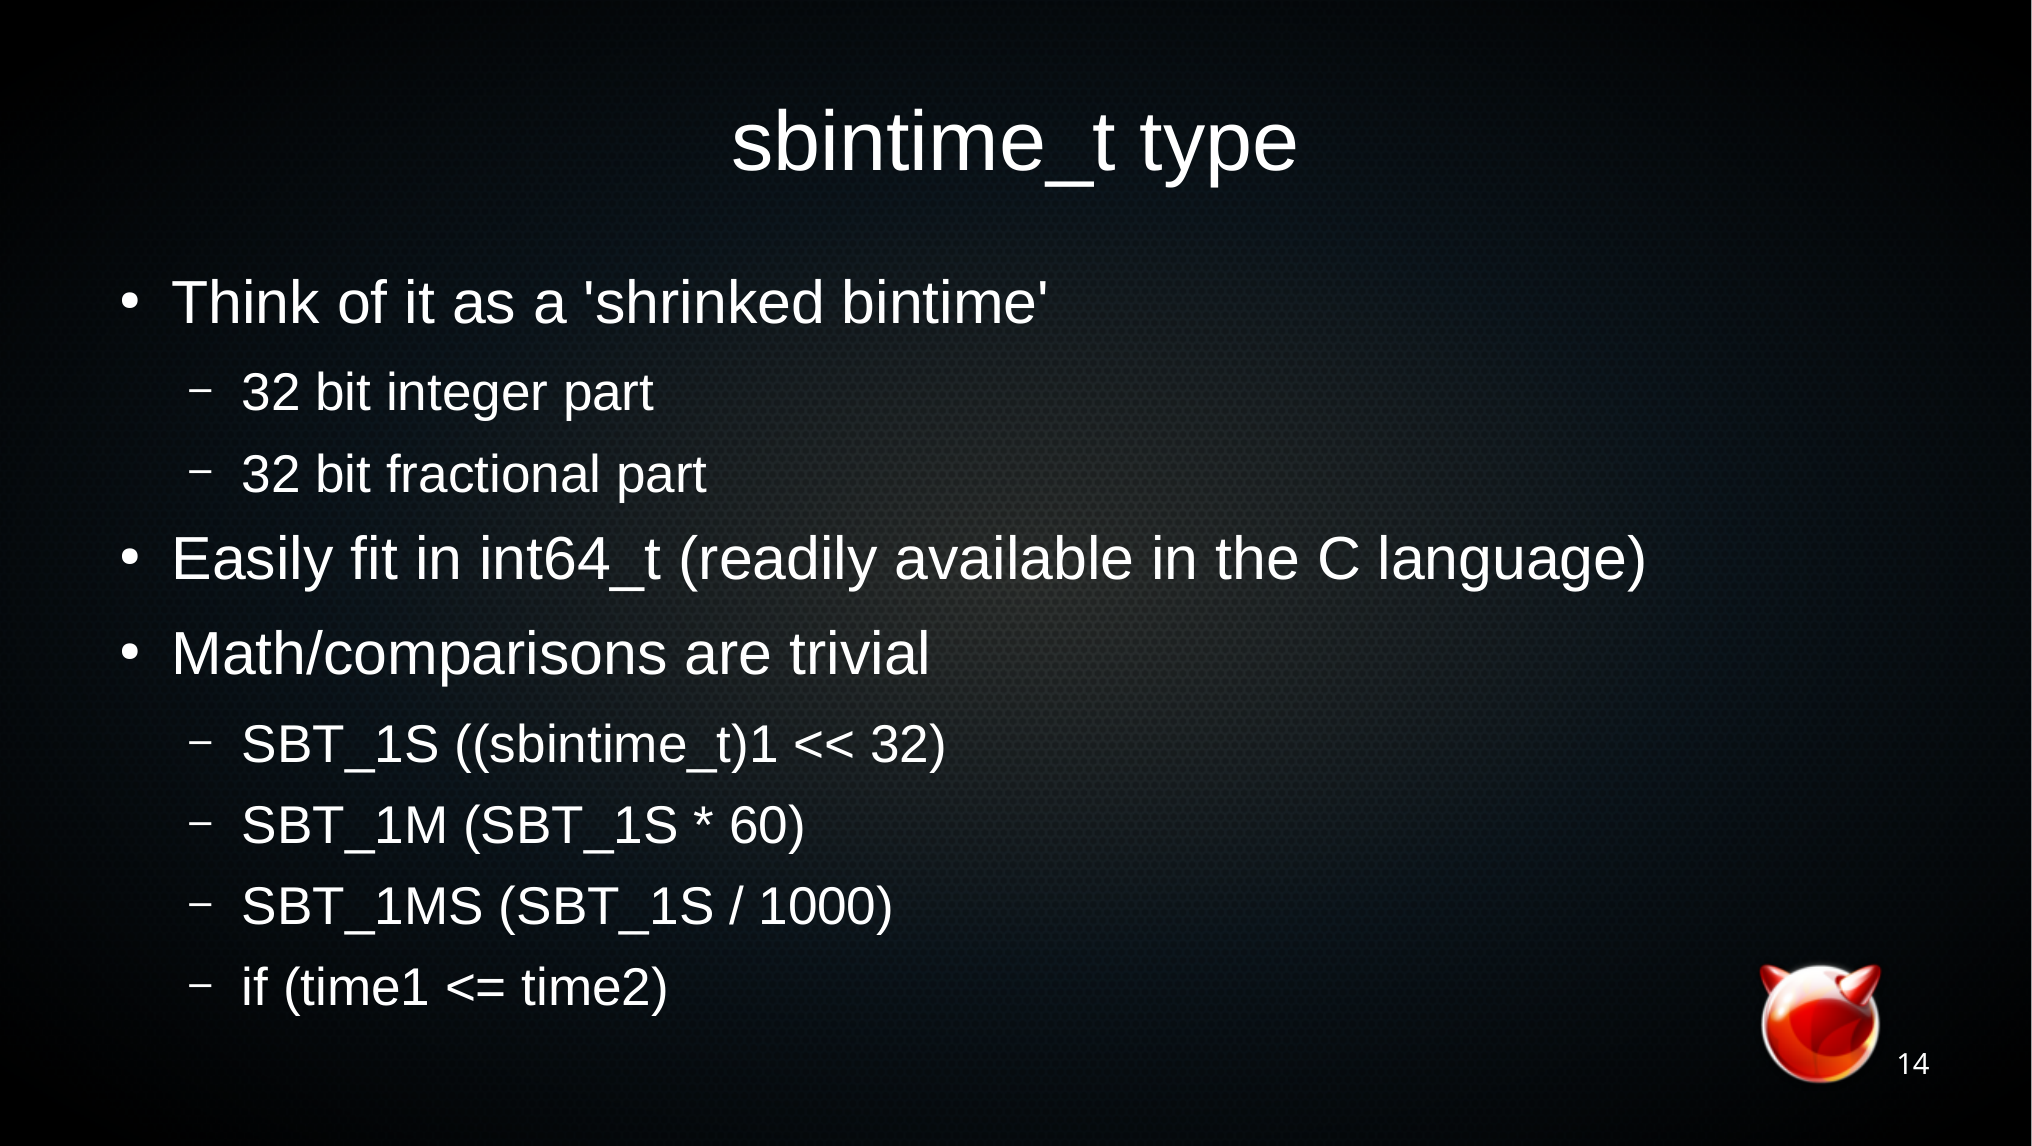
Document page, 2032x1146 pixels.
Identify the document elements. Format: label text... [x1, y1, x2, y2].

title sbintime_t type [101, 45, 1930, 237]
list Think of it as a 'shrinked bintime' 32 bit integer part 32 bit fractional part Easily fit in int64_t (readily available in the C language) Math/comparisons are trivial SBT_1S ((sbintime_t)1 << 32) SBT_1M (SBT_1S * 60) SBT_1MS (SBT_1S / 1000) if (time1 <= time2) [101, 268, 1890, 1025]
picture [0, 0, 2032, 1146]
